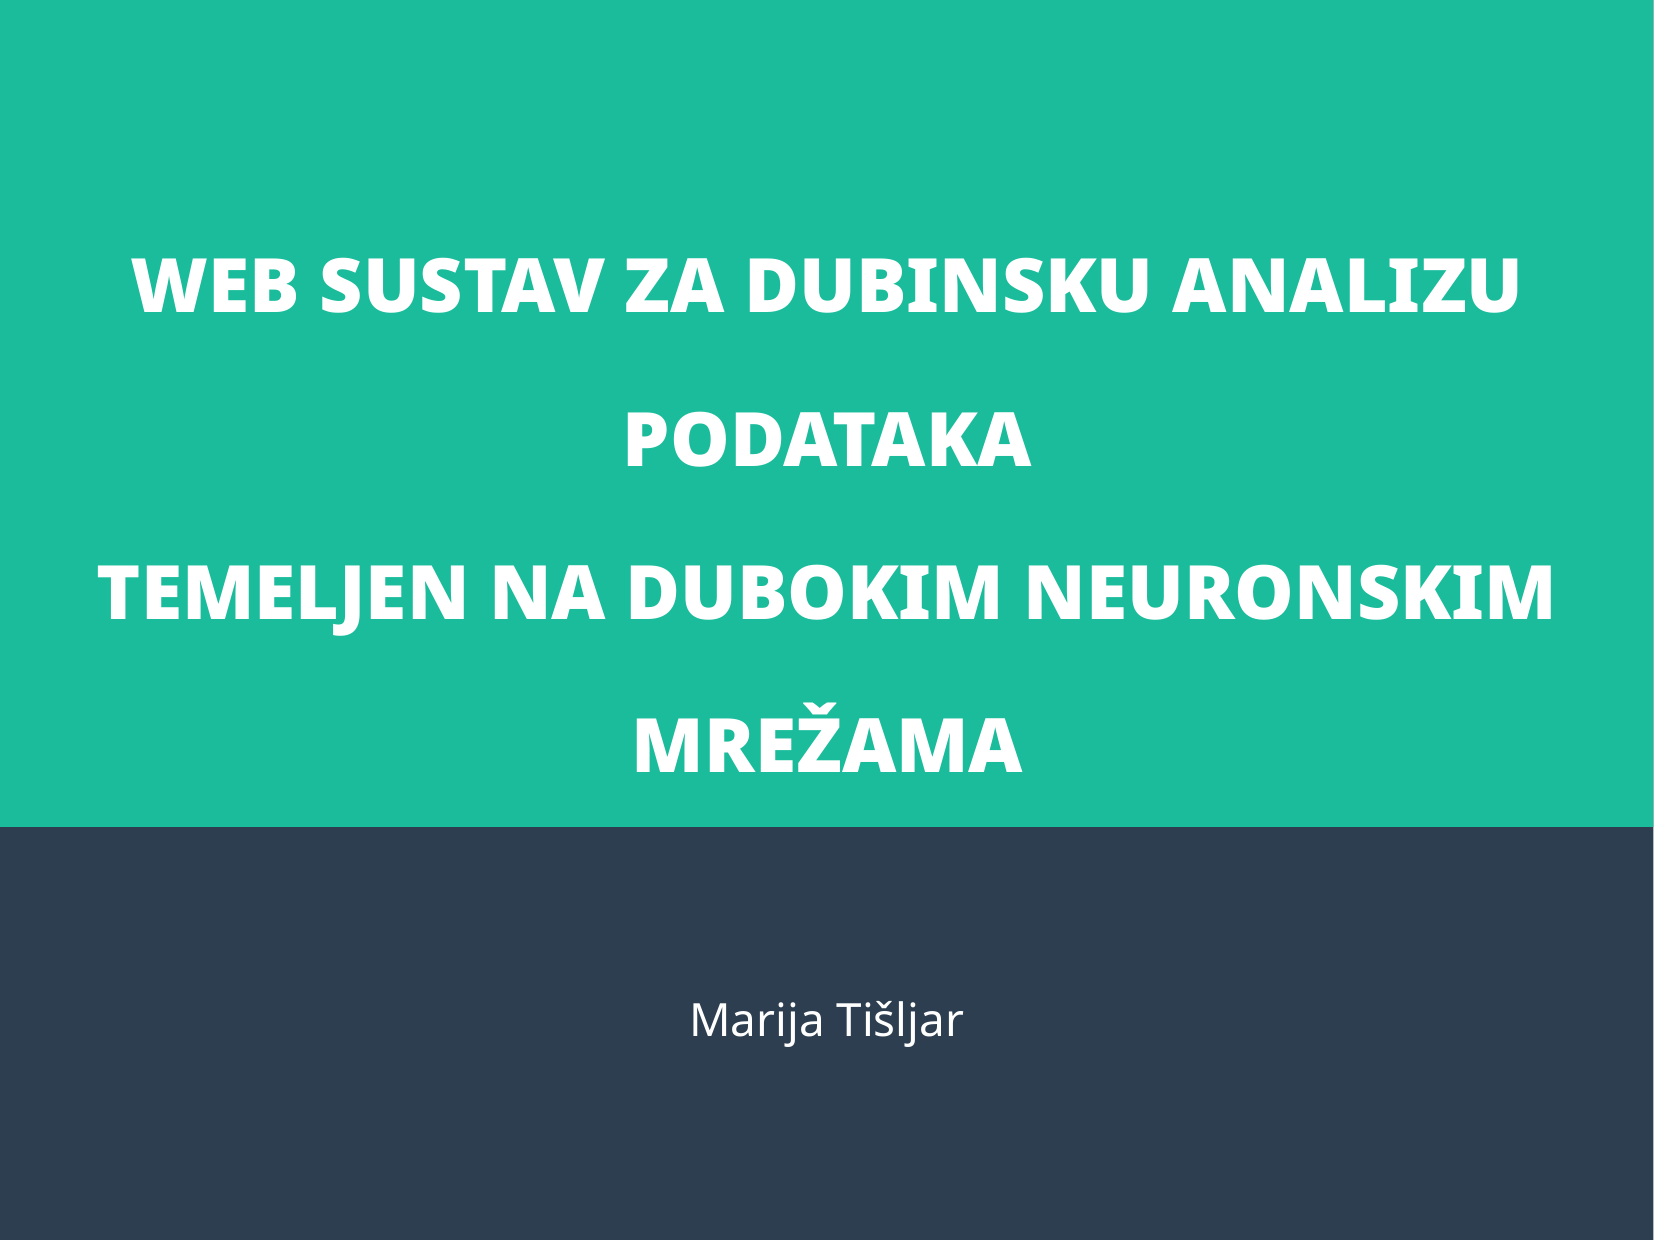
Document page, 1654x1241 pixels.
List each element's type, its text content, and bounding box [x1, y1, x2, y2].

subtitle Marija Tišljar [59, 856, 1595, 1182]
title WEB SUSTAV ZA DUBINSKU ANALIZU PODATAKA TEMELJEN NA DUBOKIM NEURONSKIM MREŽAMA [60, 226, 1596, 751]
